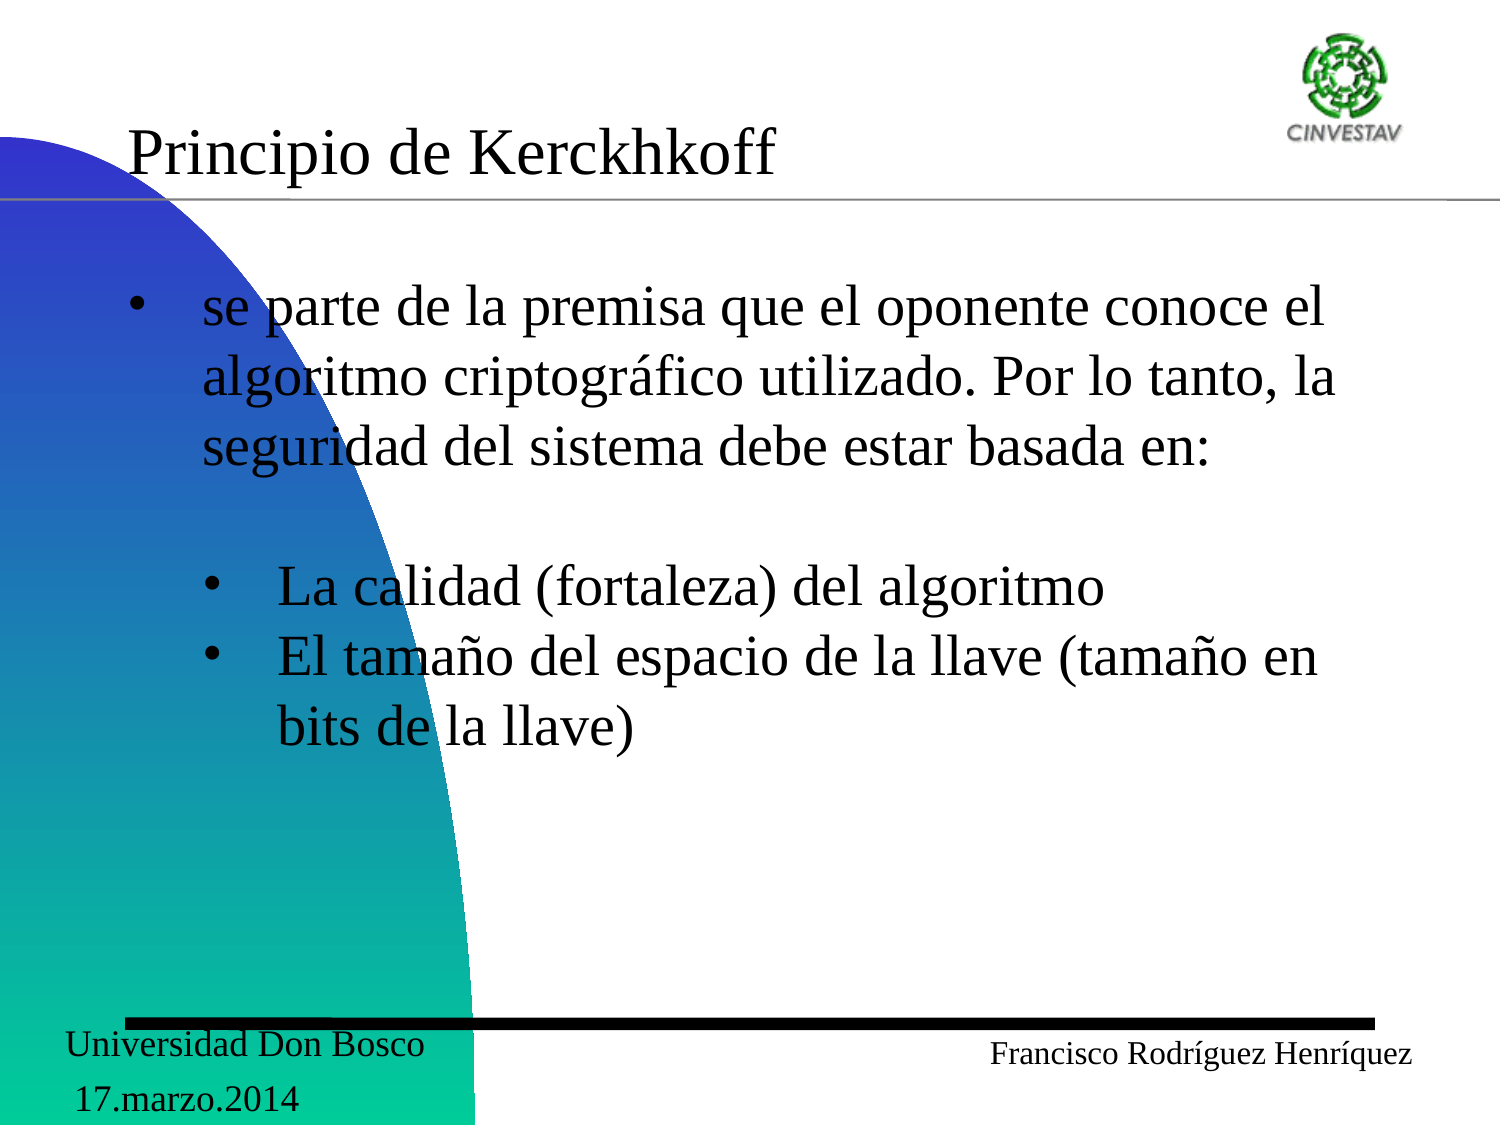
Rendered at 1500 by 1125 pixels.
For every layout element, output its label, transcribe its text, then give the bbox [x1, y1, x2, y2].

text_box Principio de Kerckhkoff se parte de la premisa que el oponente conoce el algoritmo criptográfico utilizado. Por lo tanto, la seguridad del sistema debe estar basada en: La calidad (fortaleza) del algoritmo El tamaño del espacio de la llave (tamaño en bits de la llave) [112, 99, 1426, 886]
